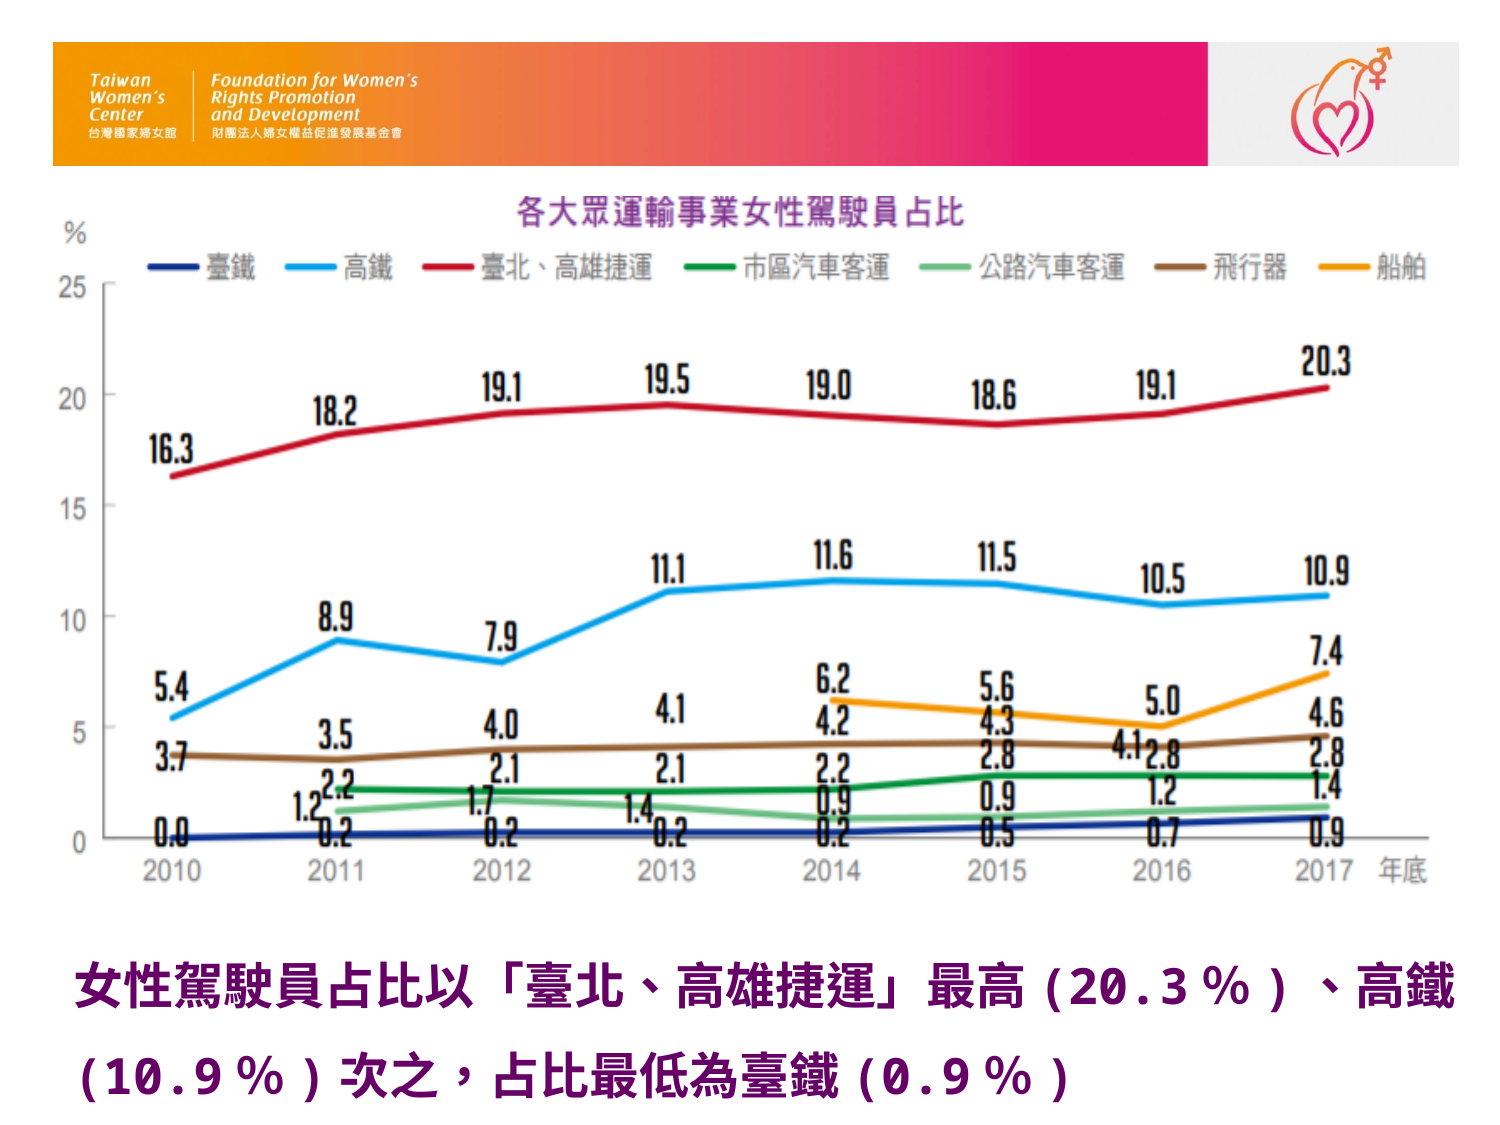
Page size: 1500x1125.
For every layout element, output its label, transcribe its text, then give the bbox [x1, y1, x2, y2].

text_box 女性駕駛員占比以「臺北、高雄捷運」最高(20.3％)、高鐵(10.9％)次之，占比最低為臺鐵(0.9％) [58, 916, 1483, 1097]
picture [29, 196, 1471, 905]
